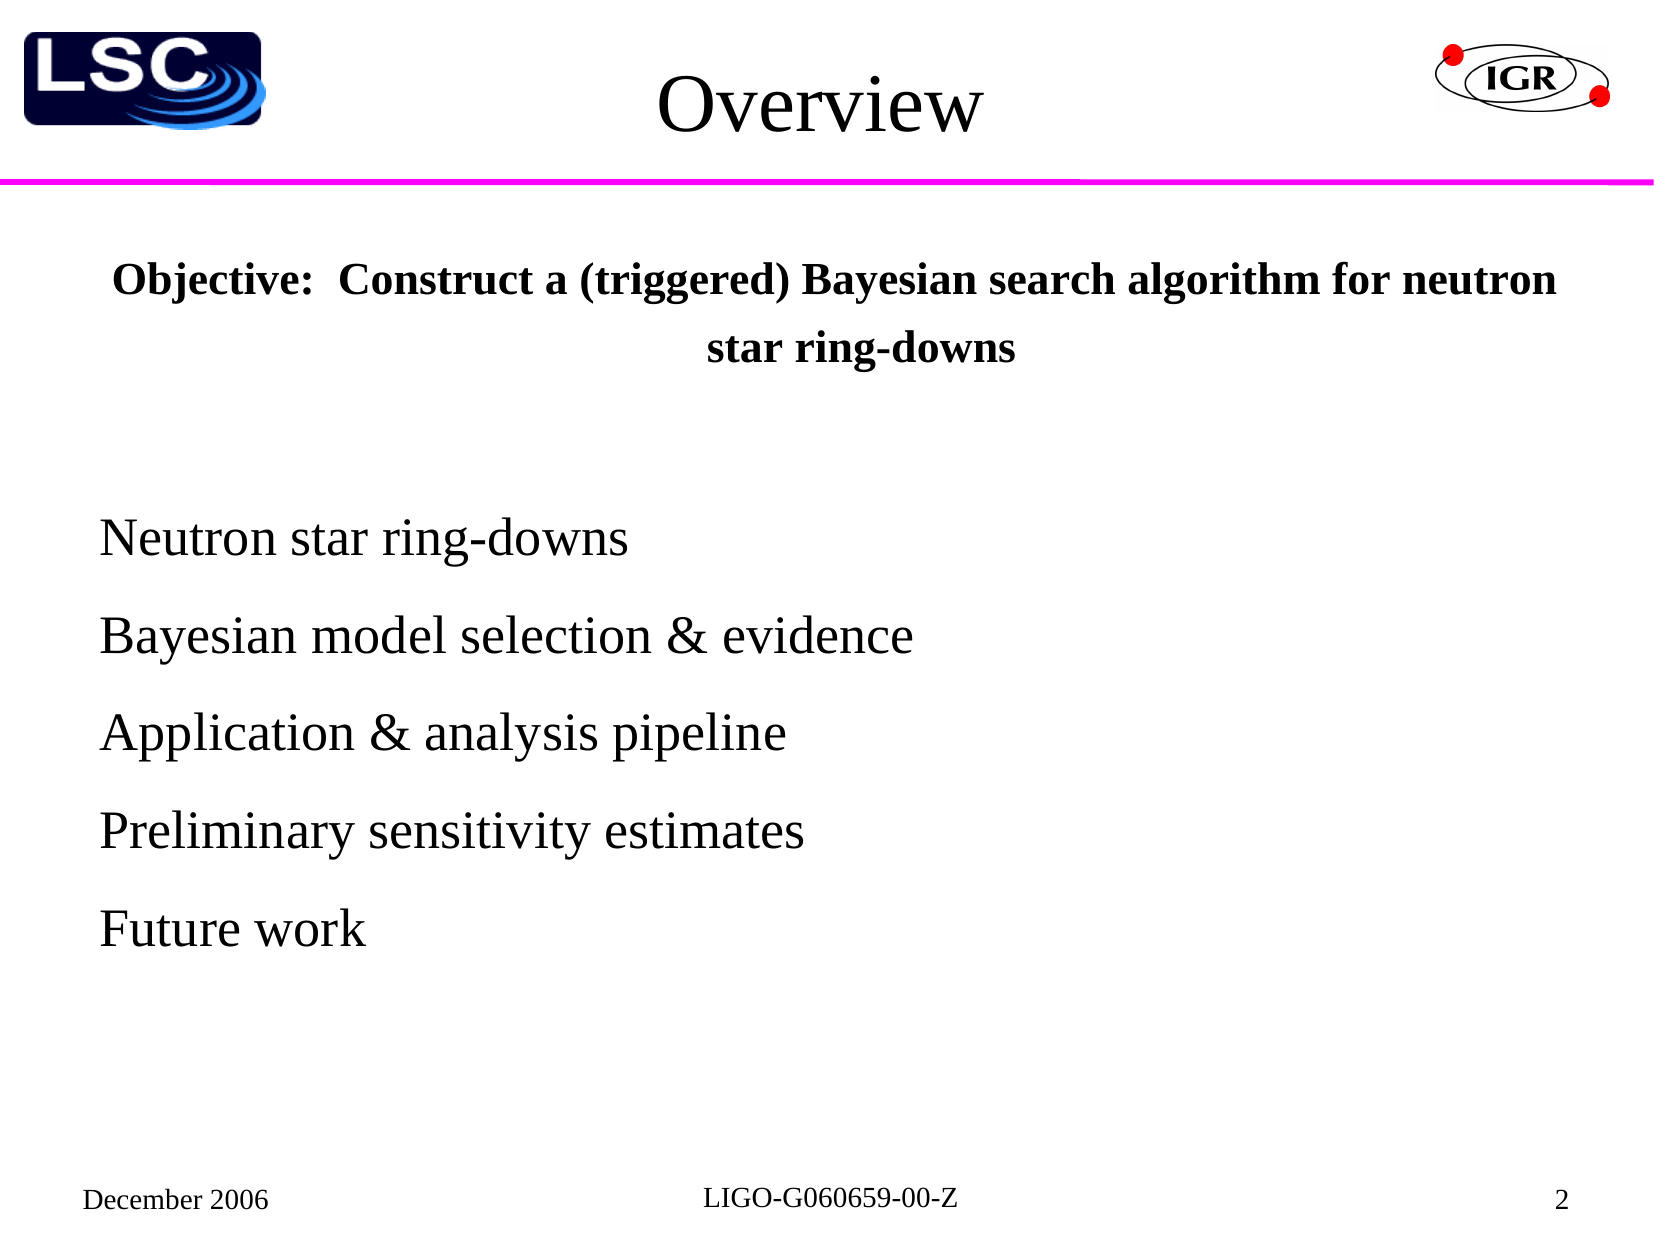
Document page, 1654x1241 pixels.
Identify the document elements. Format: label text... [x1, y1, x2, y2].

title Overview [76, 0, 1565, 207]
picture [1565, 44, 1610, 112]
picture [24, 32, 76, 130]
list Objective: Construct a (triggered) Bayesian search algorithm for neutron star ring-downs Neutron star ring-downs Bayesian model selection & evidence Application & analysis pipeline Preliminary sensitivity estimates Future work [82, 236, 1571, 1108]
